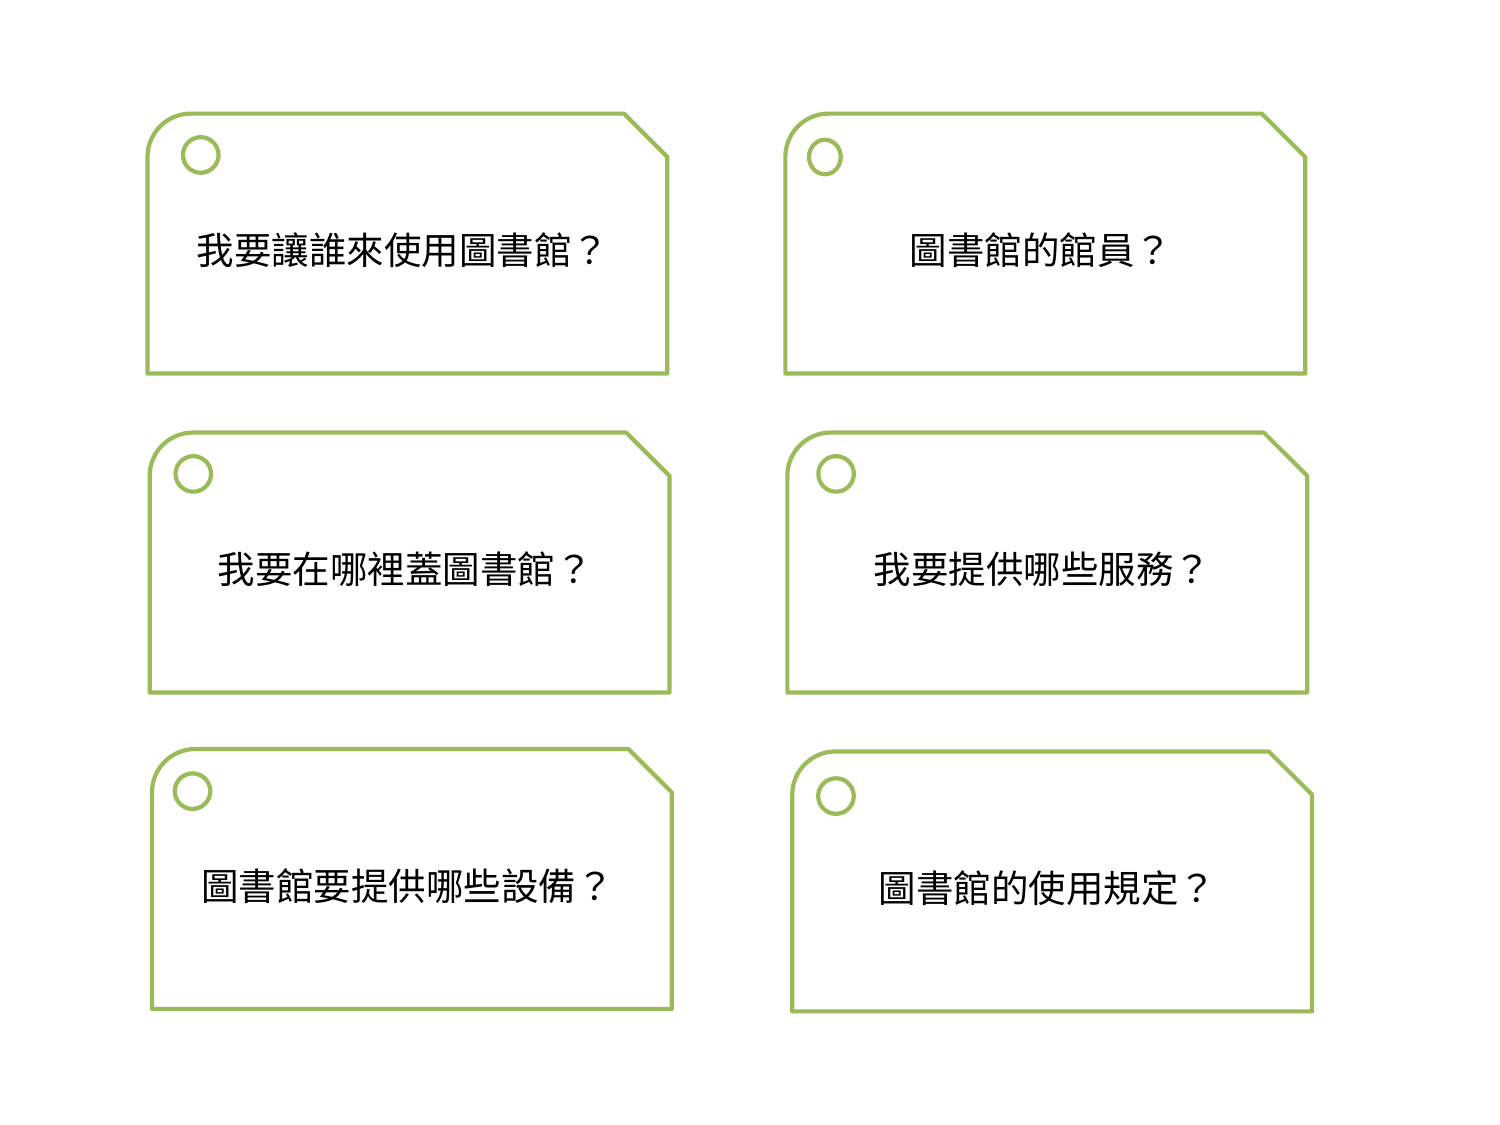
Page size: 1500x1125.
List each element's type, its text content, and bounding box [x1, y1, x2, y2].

text_box [818, 778, 854, 814]
text_box [818, 456, 854, 492]
text_box 圖書館要提供哪些設備？ [152, 749, 672, 1009]
text_box 圖書館的使用規定？ [792, 751, 1313, 1012]
text_box 我要讓誰來使用圖書館？ [147, 113, 668, 374]
text_box 圖書館的館員？ [785, 113, 1306, 374]
text_box [174, 773, 211, 809]
text_box 我要提供哪些服務？ [787, 432, 1308, 693]
text_box [809, 139, 841, 175]
text_box [183, 137, 219, 173]
text_box [175, 456, 212, 492]
text_box 我要在哪裡蓋圖書館？ [149, 432, 670, 693]
